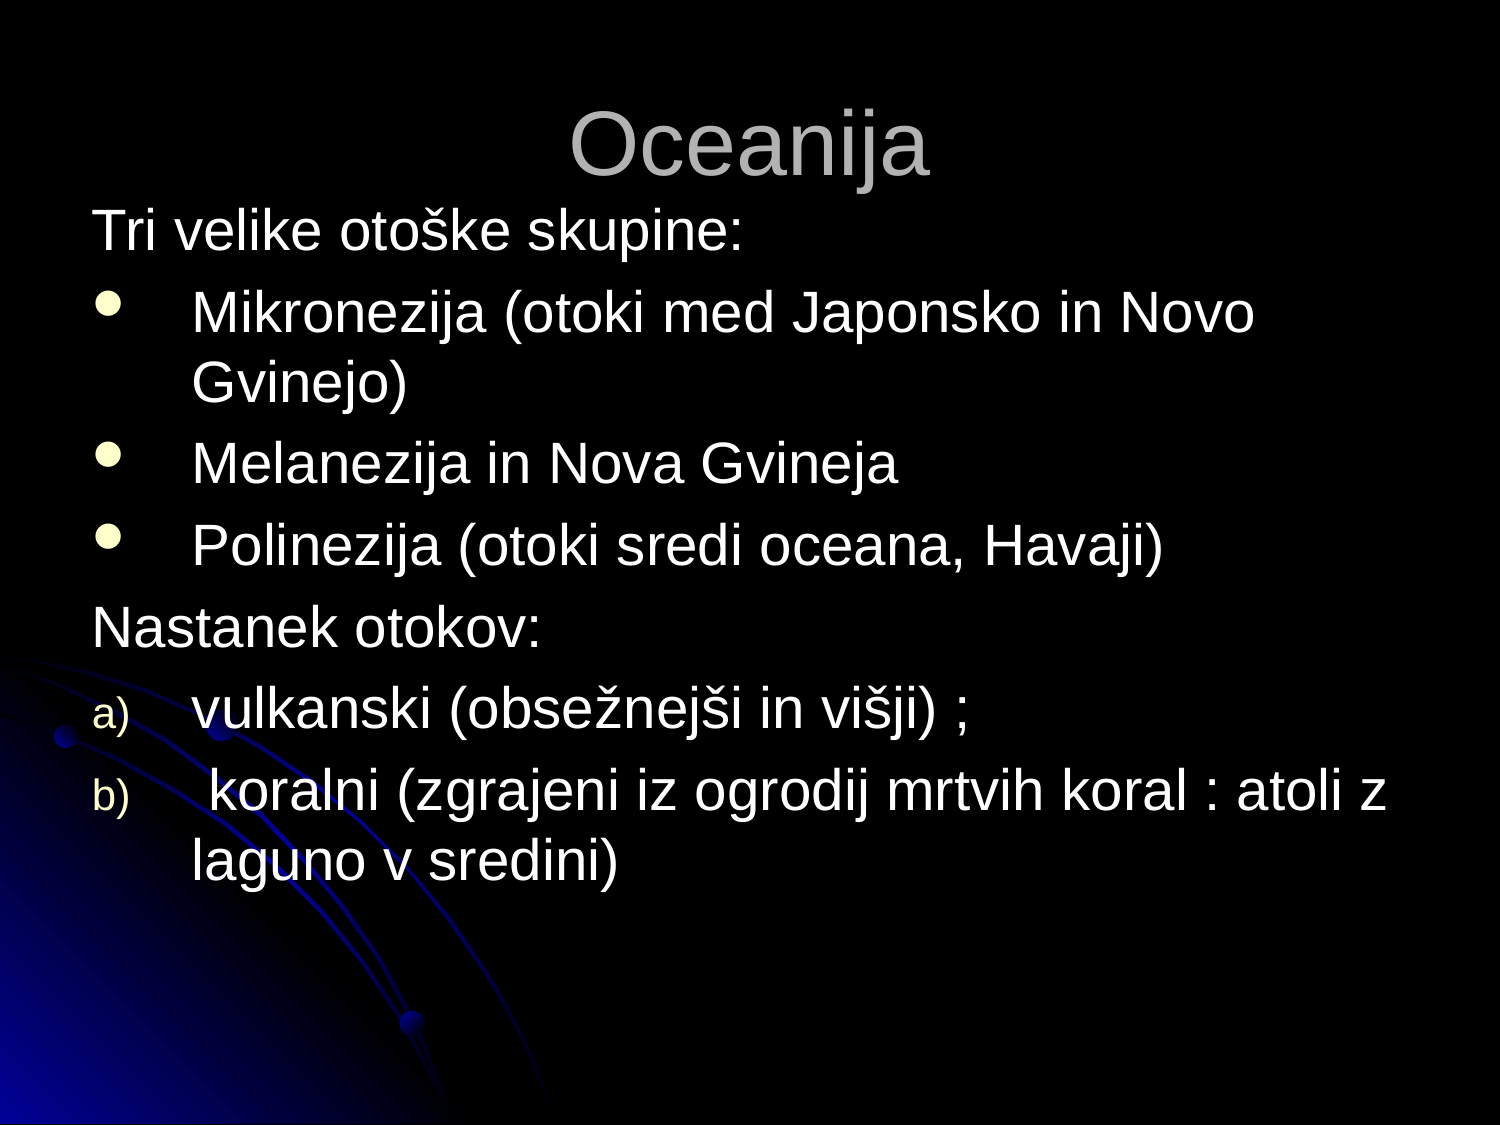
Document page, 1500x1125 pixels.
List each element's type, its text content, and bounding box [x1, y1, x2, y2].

title Oceanija [75, 45, 1425, 233]
list Tri velike otoške skupine: Mikronezija (otoki med Japonsko in Novo Gvinejo) Melanezija in Nova Gvineja Polinezija (otoki sredi oceana, Havaji) Nastanek otokov: vulkanski (obsežnejši in višji) ; koralni (zgrajeni iz ogrodij mrtvih koral : atoli z laguno v sredini) [76, 184, 1427, 928]
